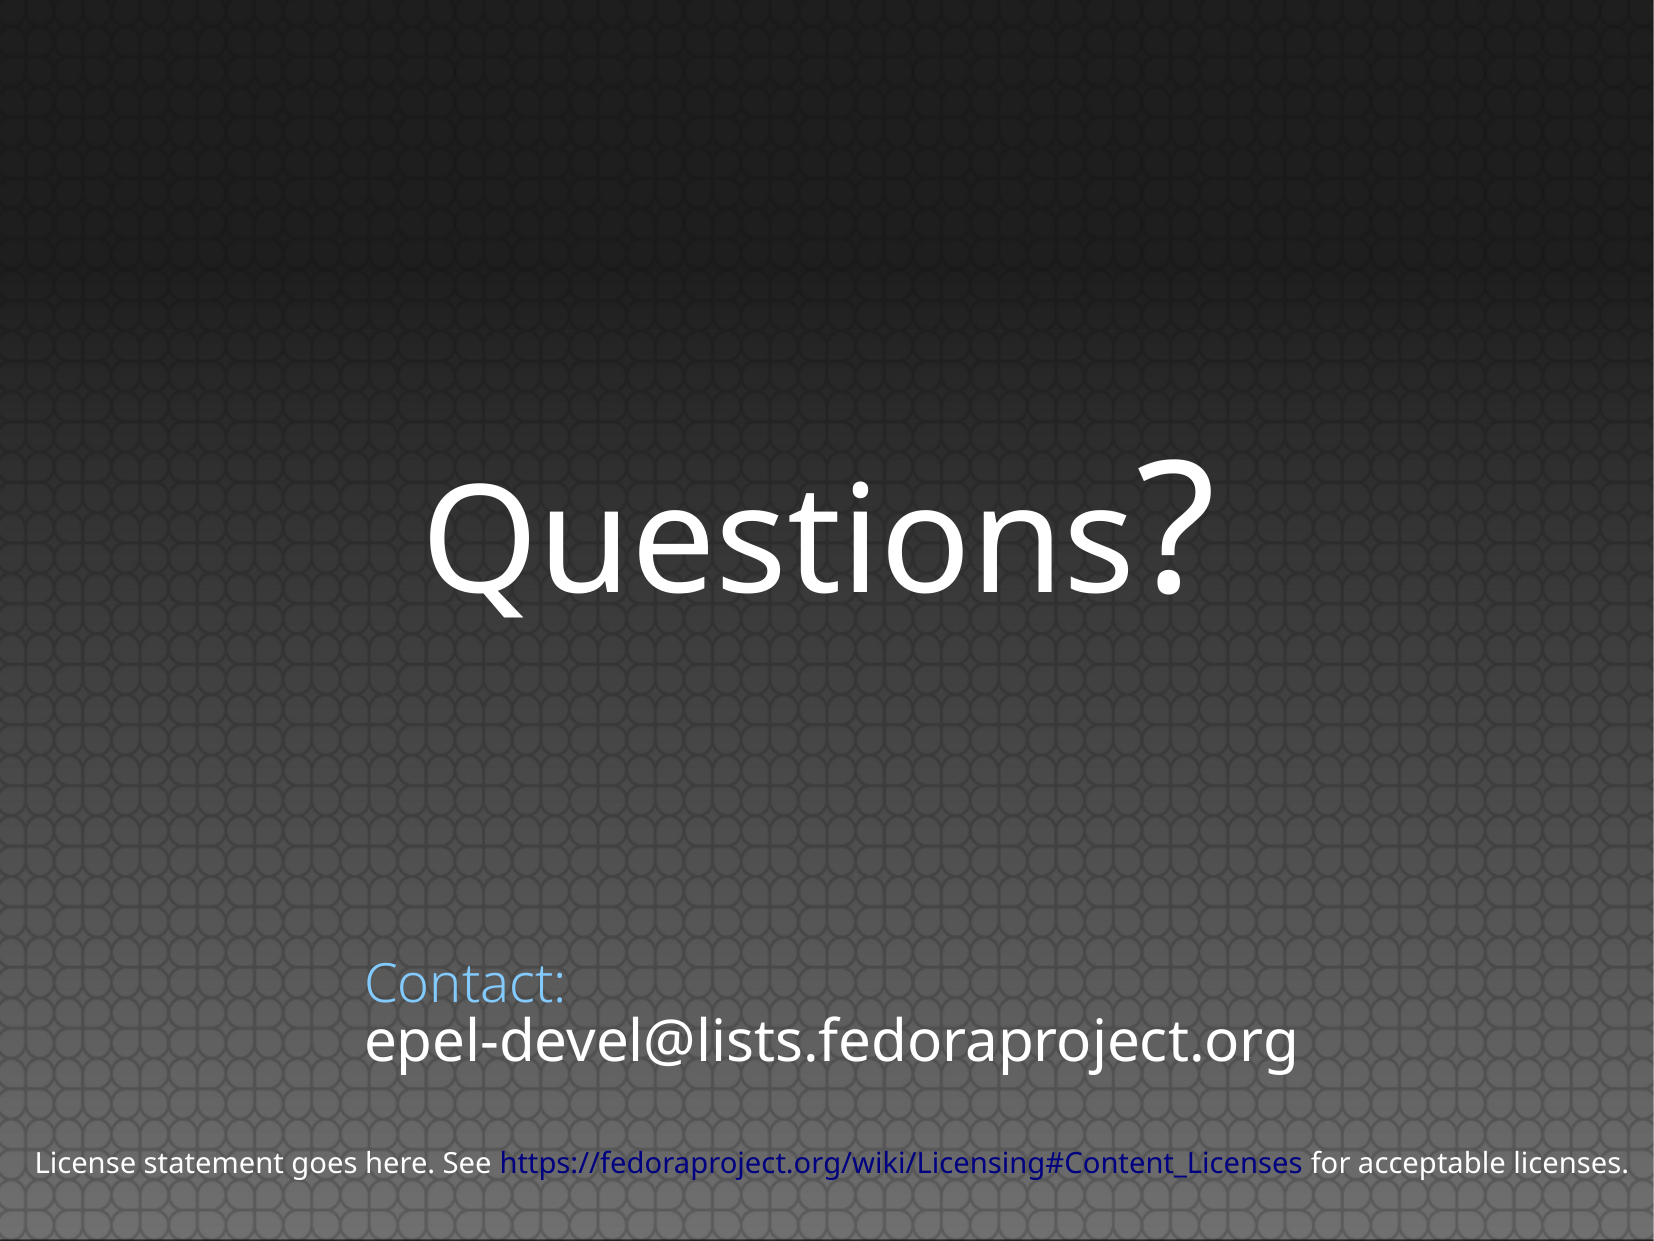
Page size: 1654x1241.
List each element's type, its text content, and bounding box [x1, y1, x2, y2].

text_box License statement goes here. See https://fedoraproject.org/wiki/Licensing#Content_Licenses for acceptable licenses. [52, 1135, 1612, 1219]
text_box epel-devel@lists.fedoraproject.org [349, 992, 1455, 1082]
picture [0, 0, 1654, 1241]
text_box Contact: [349, 937, 703, 1013]
title Questions? [30, 418, 1606, 624]
